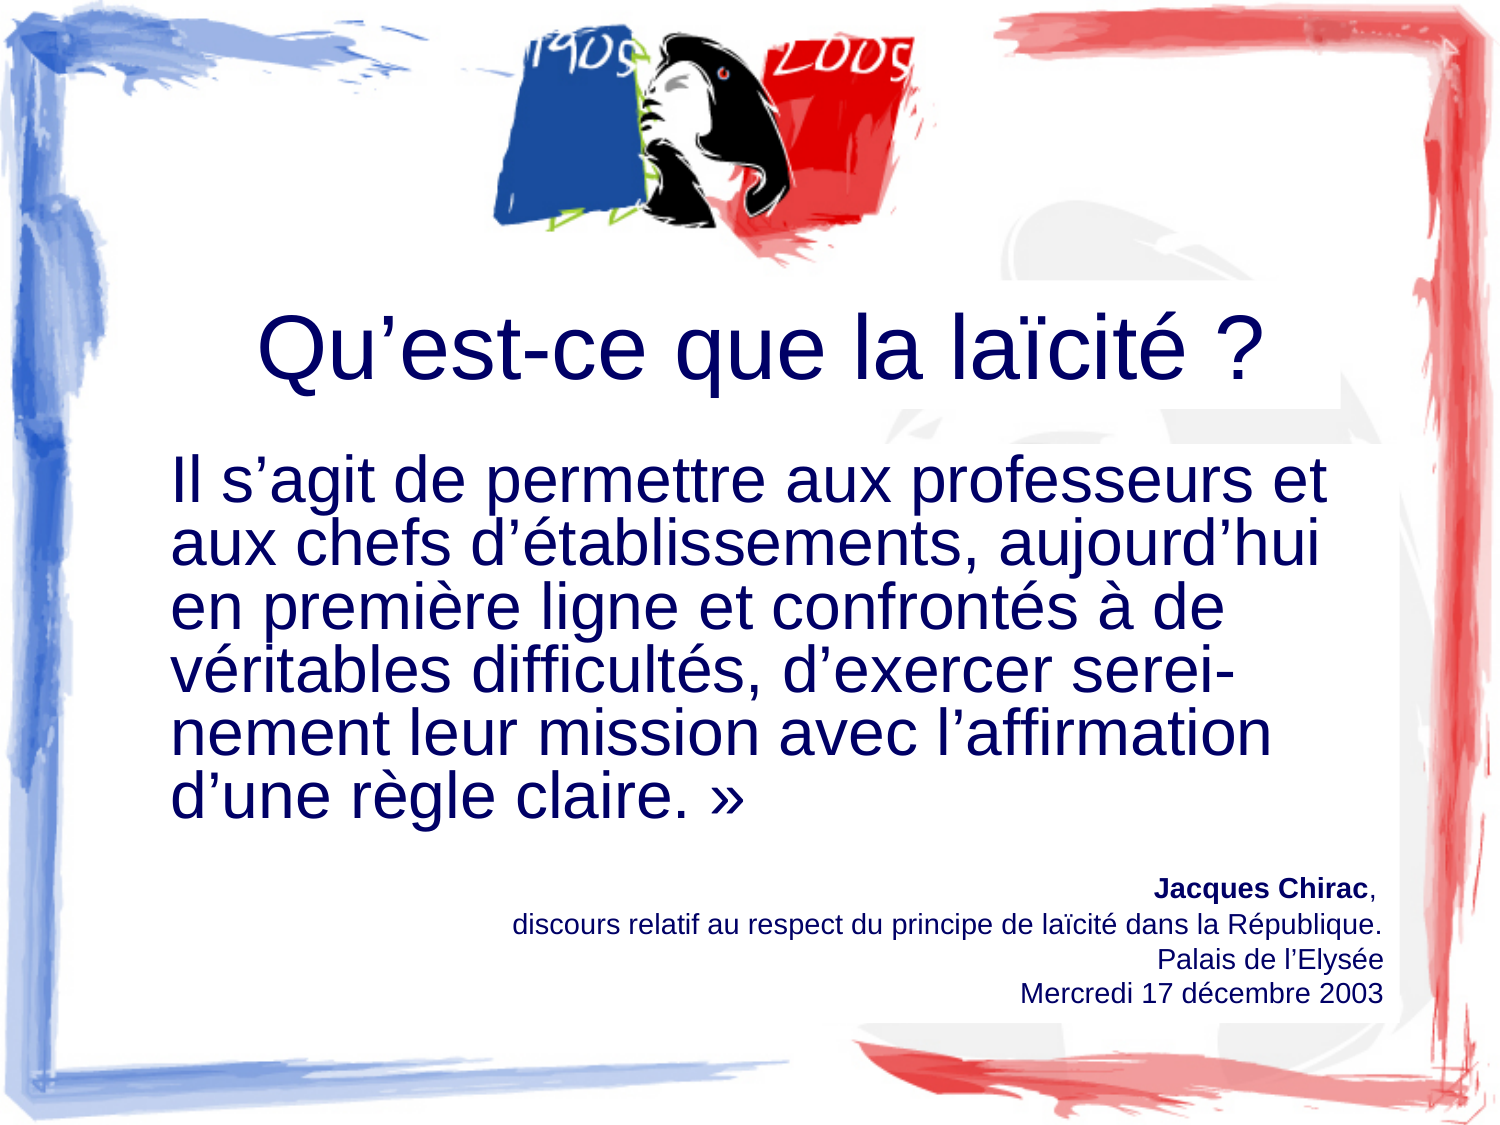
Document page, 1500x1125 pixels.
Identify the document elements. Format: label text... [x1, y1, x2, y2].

picture [0, 0, 1500, 1125]
list Il s’agit de permettre aux professeurs et aux chefs d’établissements, aujourd’hui en première ligne et confrontés à de véritables difficultés, d’exercer serei-nement leur mission avec l’affirmation d’une règle claire. » Jacques Chirac, discours relatif au respect du principe de laïcité dans la République. Palais de l’Elysée Mercredi 17 décembre 2003 [100, 444, 1400, 1024]
title Qu’est-ce que la laïcité ? [183, 280, 1341, 409]
